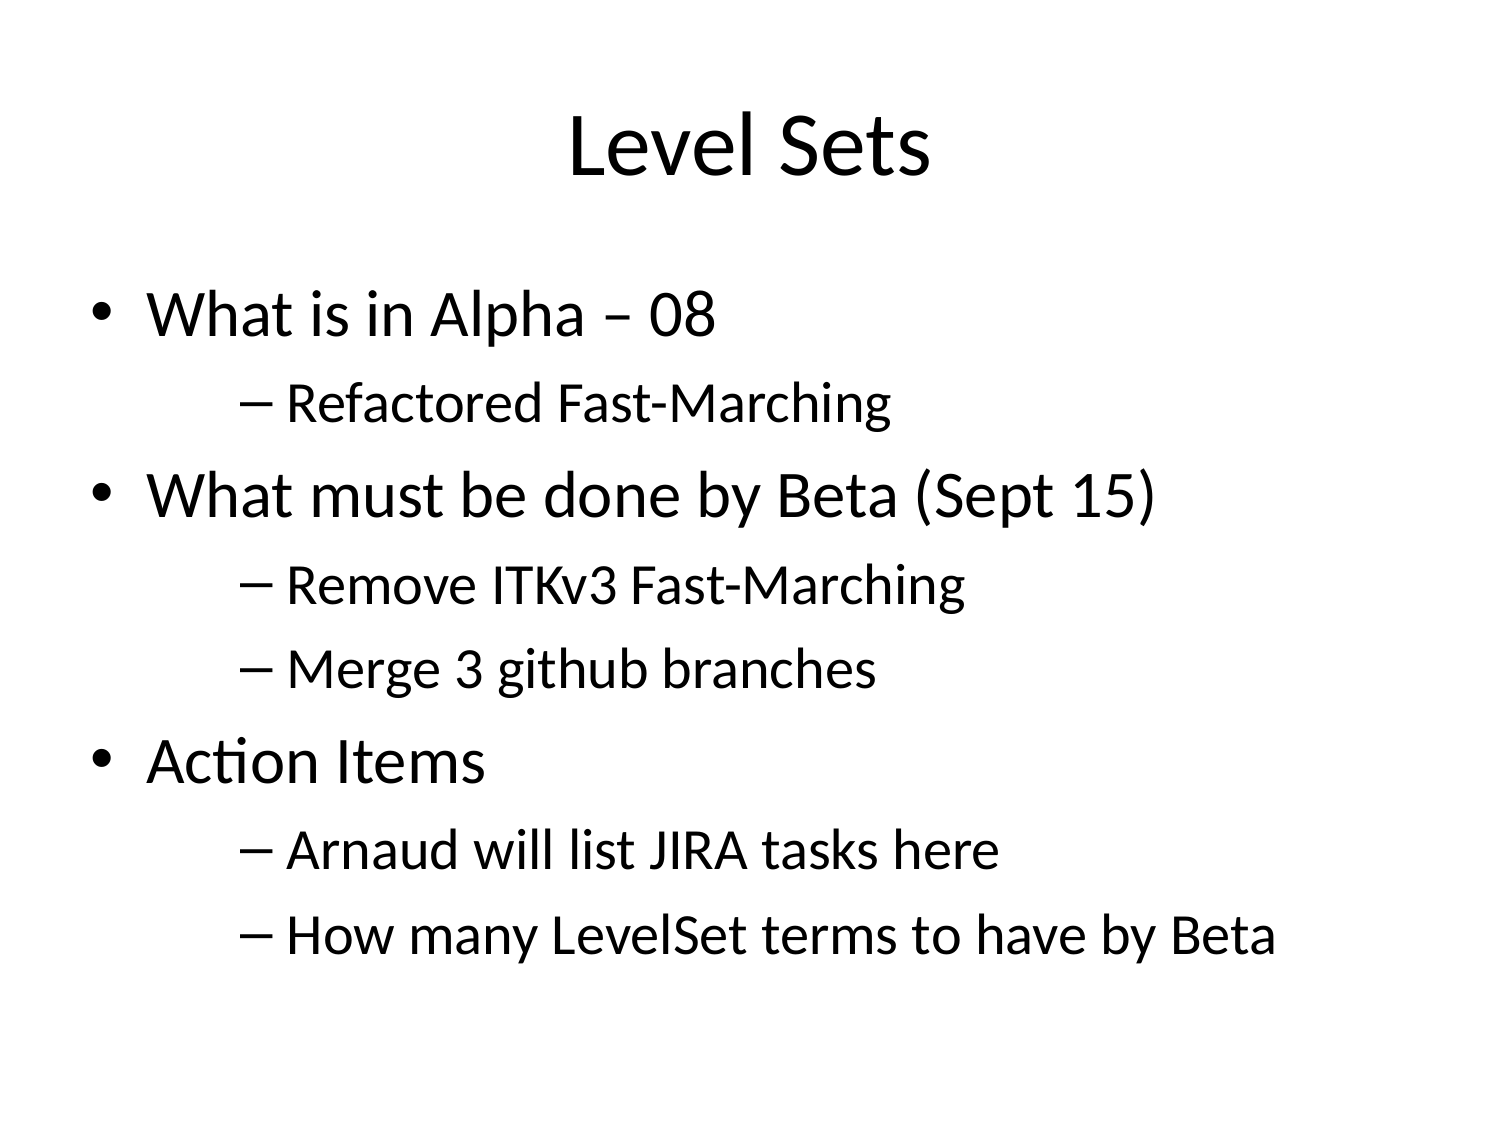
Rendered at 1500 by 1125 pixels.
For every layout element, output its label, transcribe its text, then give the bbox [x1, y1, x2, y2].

list What is in Alpha – 08 Refactored Fast-Marching What must be done by Beta (Sept 15) Remove ITKv3 Fast-Marching Merge 3 github branches Action Items Arnaud will list JIRA tasks here How many LevelSet terms to have by Beta [75, 262, 1426, 1005]
title Level Sets [75, 45, 1426, 233]
